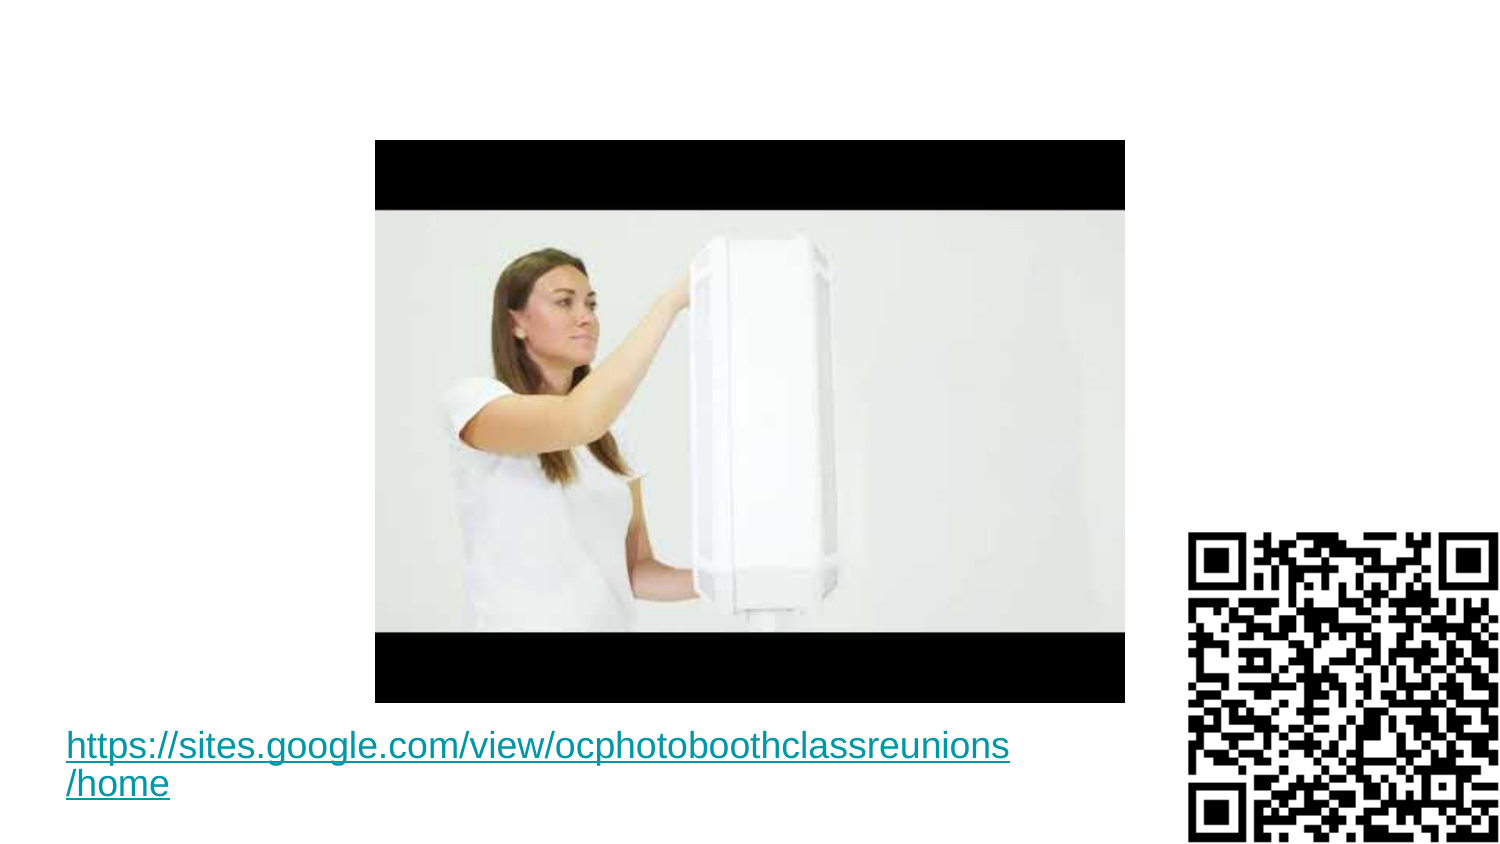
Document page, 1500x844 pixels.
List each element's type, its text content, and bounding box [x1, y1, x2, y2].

picture [375, 140, 1125, 704]
list https://sites.google.com/view/ocphotoboothclassreunions/home [51, 694, 1036, 794]
picture [1187, 531, 1500, 844]
